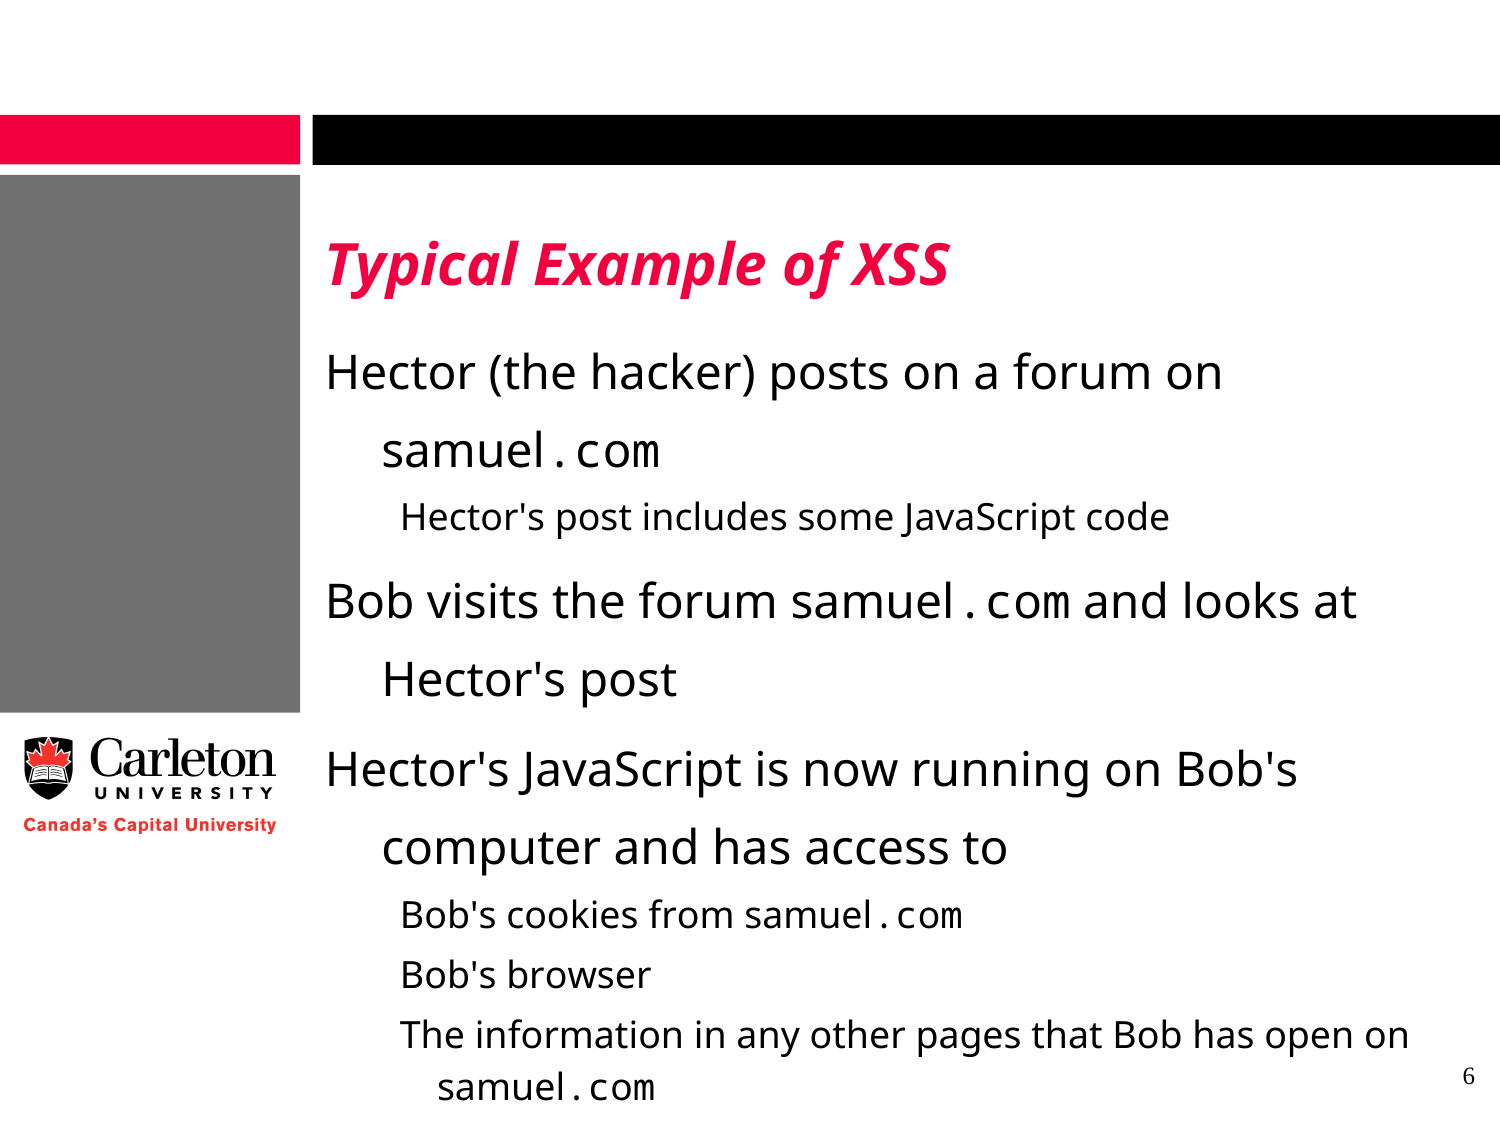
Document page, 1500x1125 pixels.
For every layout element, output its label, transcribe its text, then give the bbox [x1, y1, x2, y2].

list Hector (the hacker) posts on a forum on samuel.com Hector's post includes some JavaScript code Bob visits the forum samuel.com and looks at Hector's post Hector's JavaScript is now running on Bob's computer and has access to Bob's cookies from samuel.com Bob's browser The information in any other pages that Bob has open on samuel.com Hector could even log Bob out of samuel.com and eavesdrop as he logs back in again [324, 324, 1450, 1091]
picture [24, 737, 276, 834]
title Typical Example of XSS [324, 187, 1450, 324]
